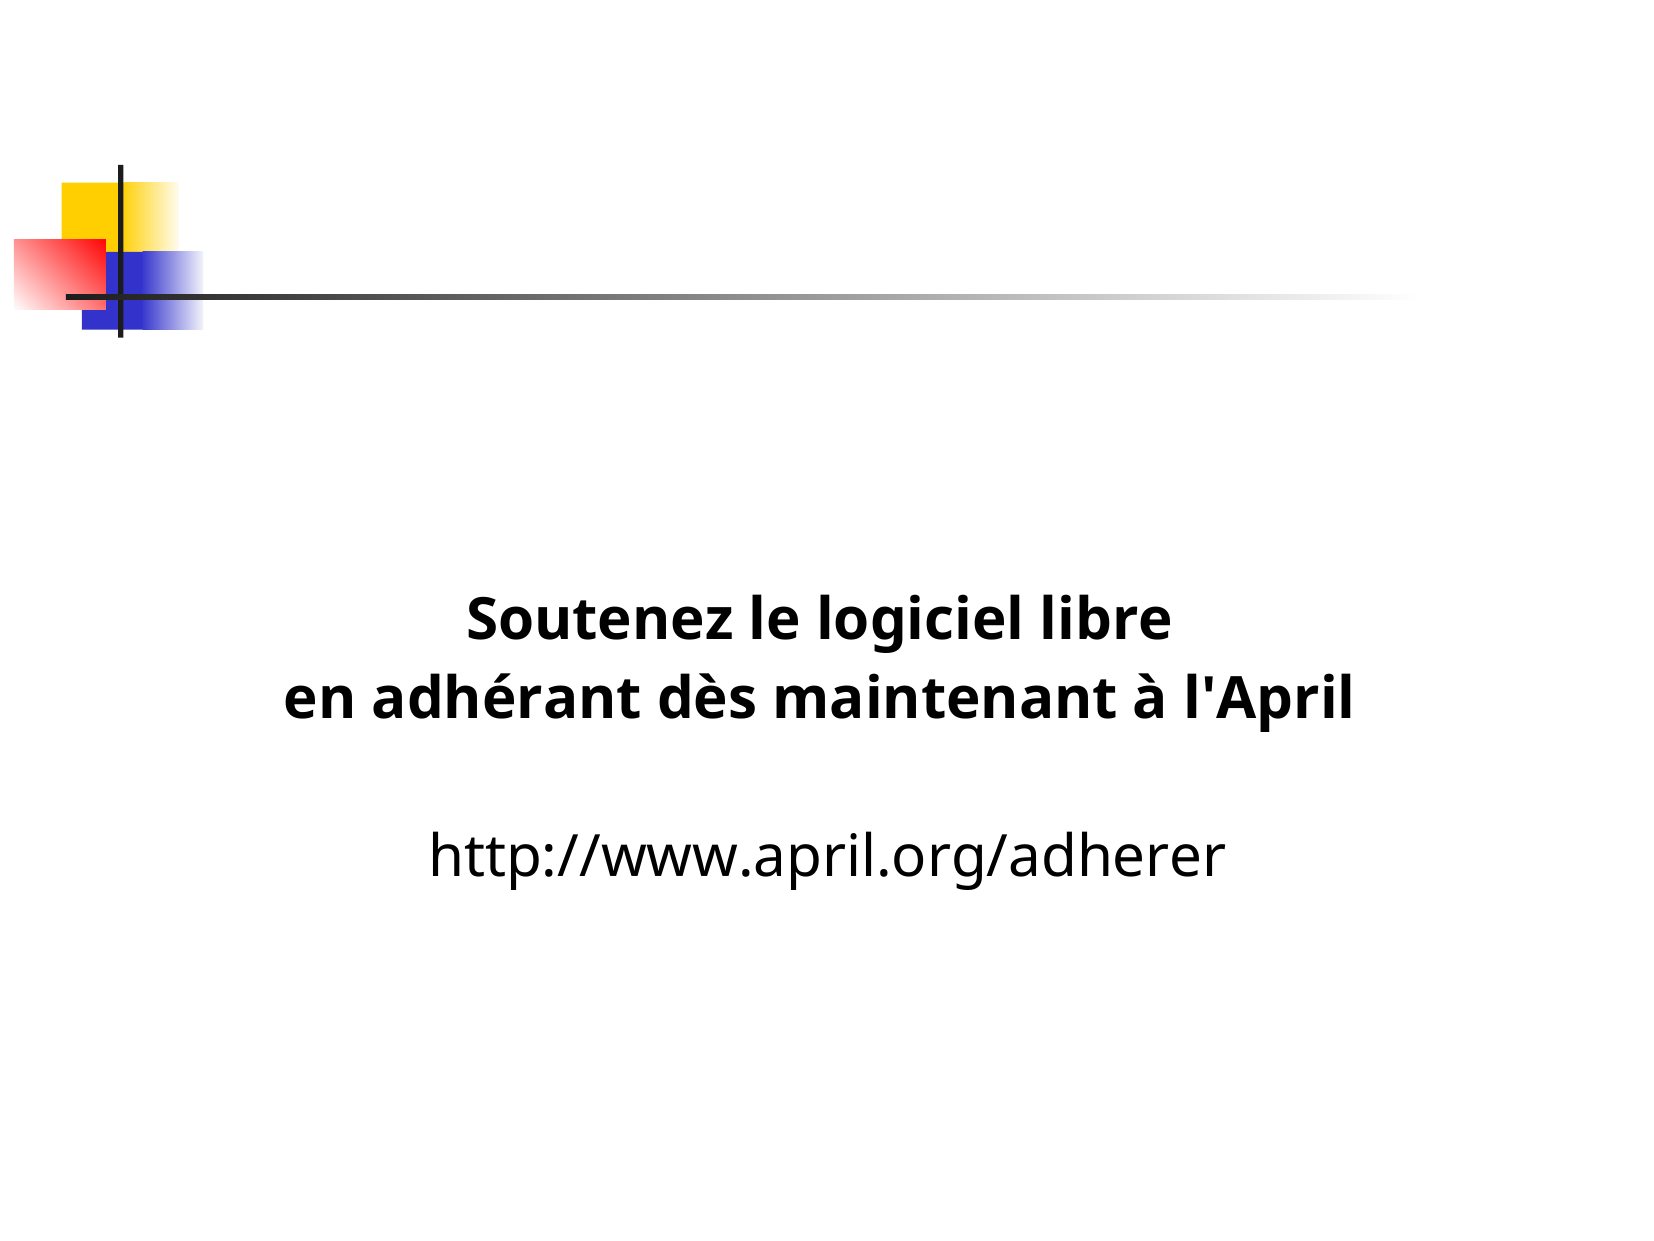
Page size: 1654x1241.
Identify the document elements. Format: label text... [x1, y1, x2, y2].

title [121, 102, 1534, 311]
subtitle Soutenez le logiciel libre en adhérant dès maintenant à l'April http://www.april.org/adherer [121, 344, 1534, 1127]
